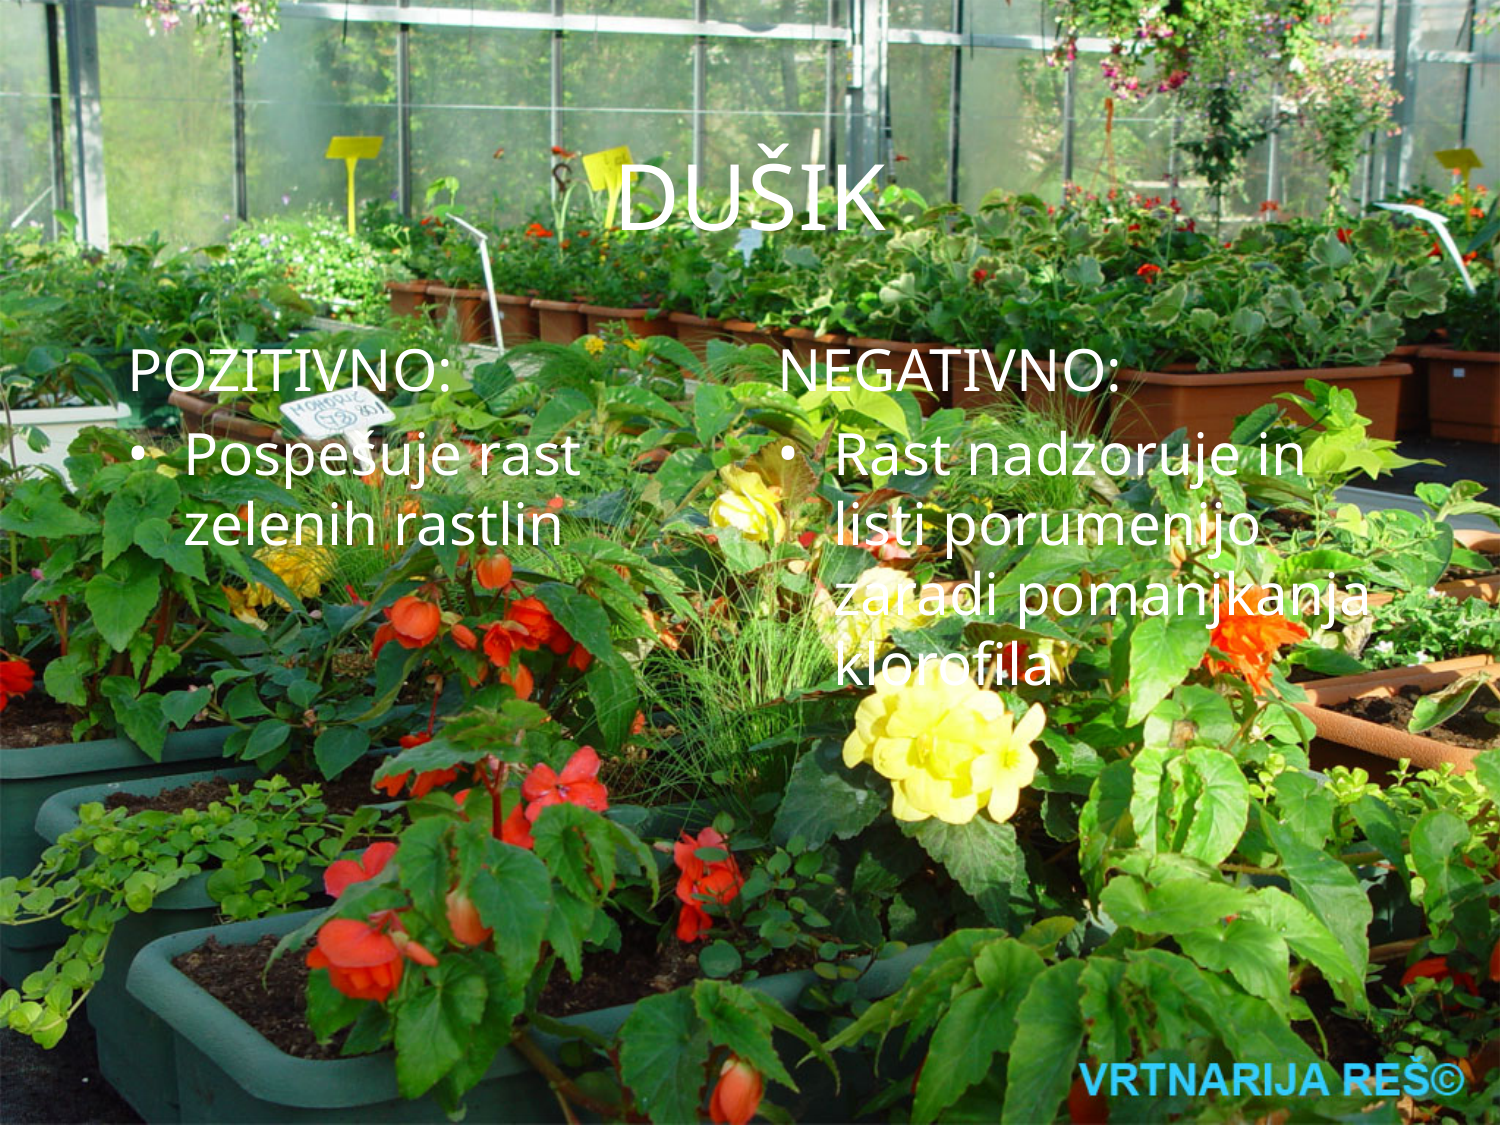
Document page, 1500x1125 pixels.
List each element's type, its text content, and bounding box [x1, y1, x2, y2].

title DUŠIK [112, 99, 1388, 288]
list NEGATIVNO: Rast nadzoruje in listi porumenijo zaradi pomanjkanja klorofila [762, 324, 1388, 1000]
list POZITIVNO: Pospešuje rast zelenih rastlin [112, 324, 738, 1000]
picture [0, 0, 1500, 1125]
